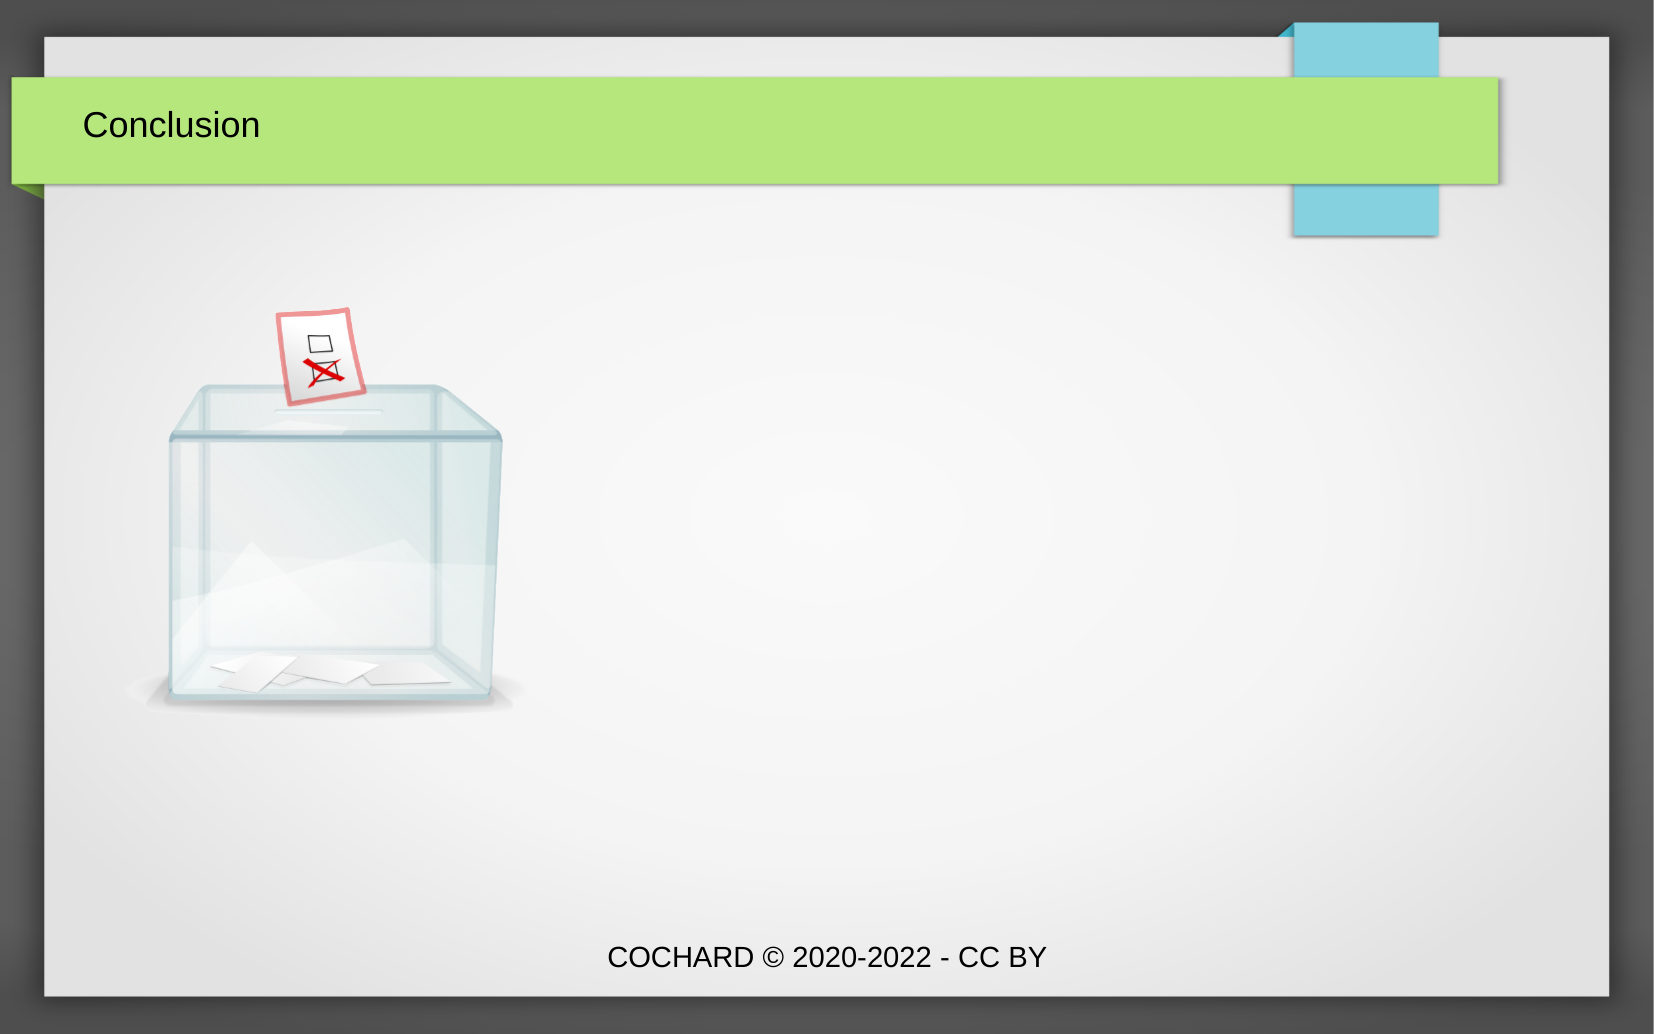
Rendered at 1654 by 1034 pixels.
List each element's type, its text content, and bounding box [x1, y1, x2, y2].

picture [0, 0, 1654, 1034]
list [82, 249, 1571, 849]
title Conclusion [82, 39, 1235, 210]
